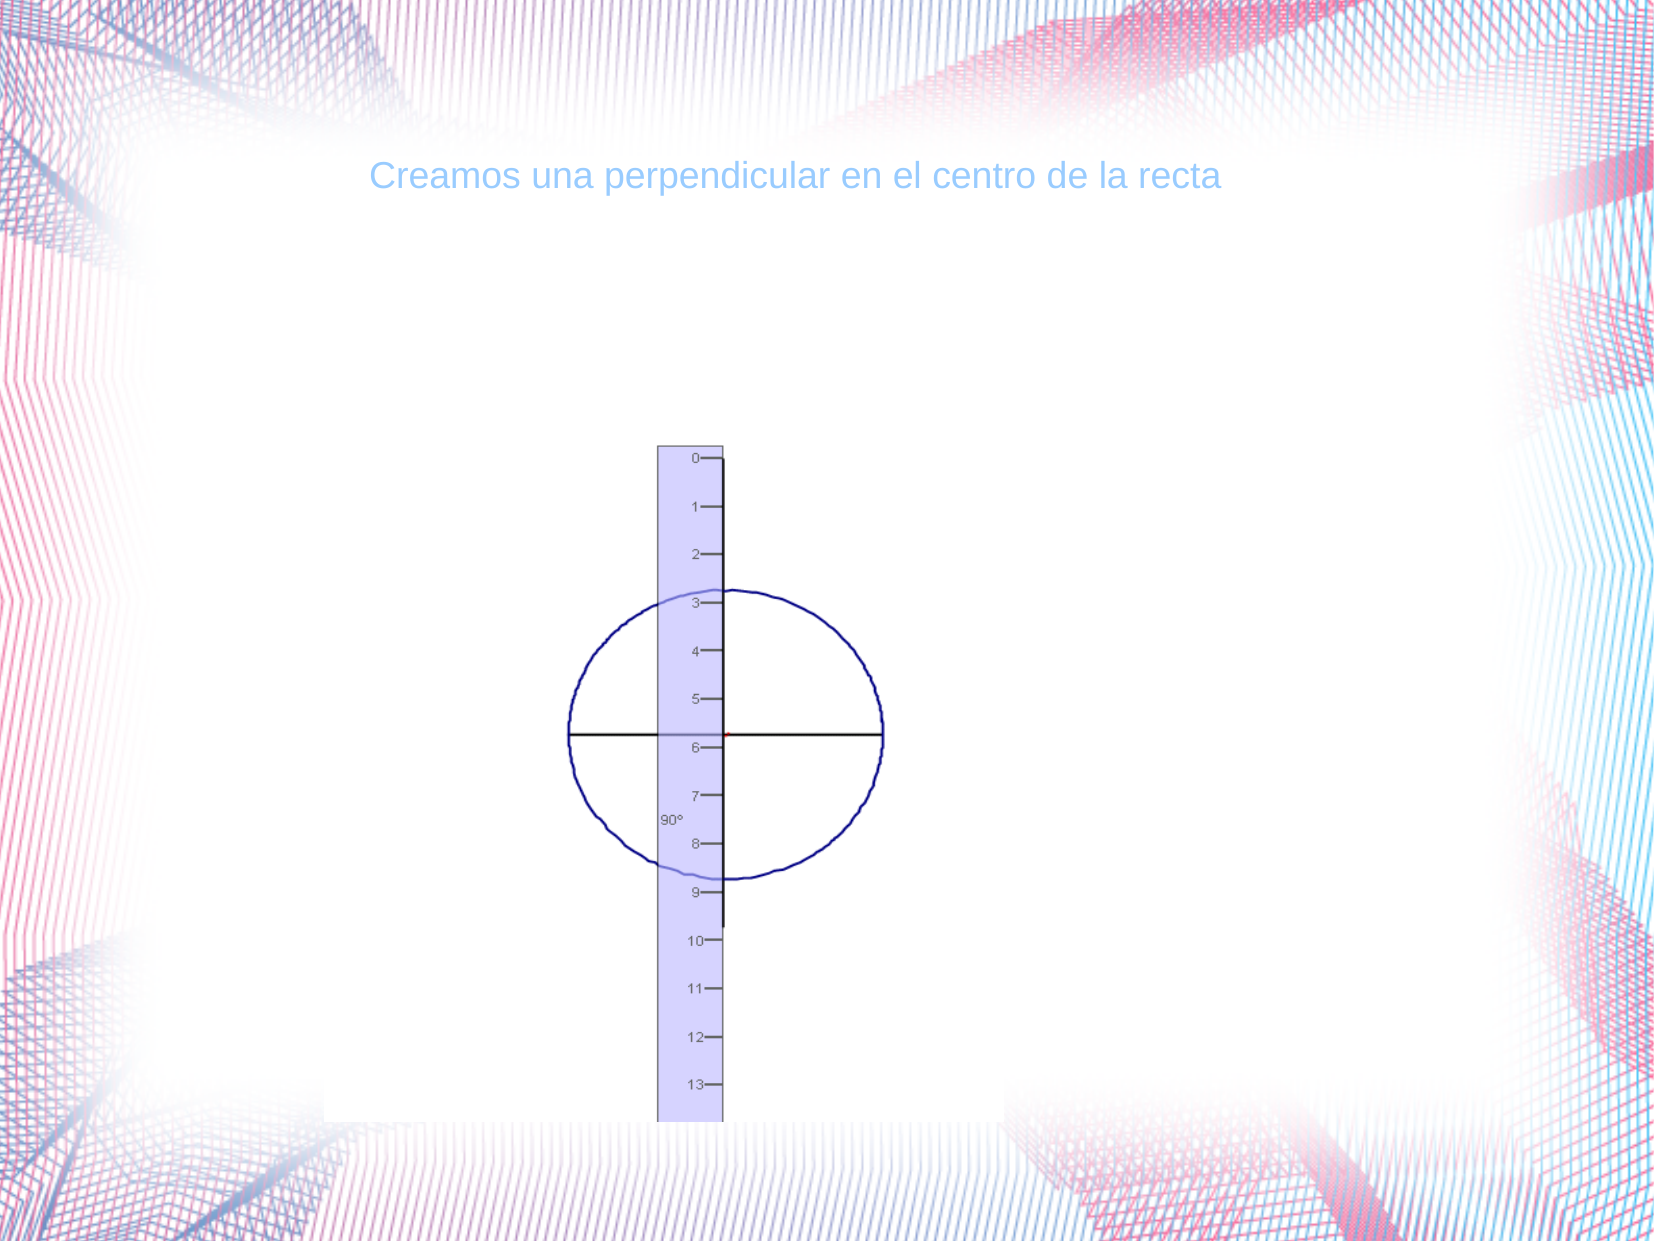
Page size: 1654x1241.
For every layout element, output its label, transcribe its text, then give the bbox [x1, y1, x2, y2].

picture [0, 0, 1654, 1241]
text_box Creamos una perpendicular en el centro de la recta [354, 147, 1237, 205]
